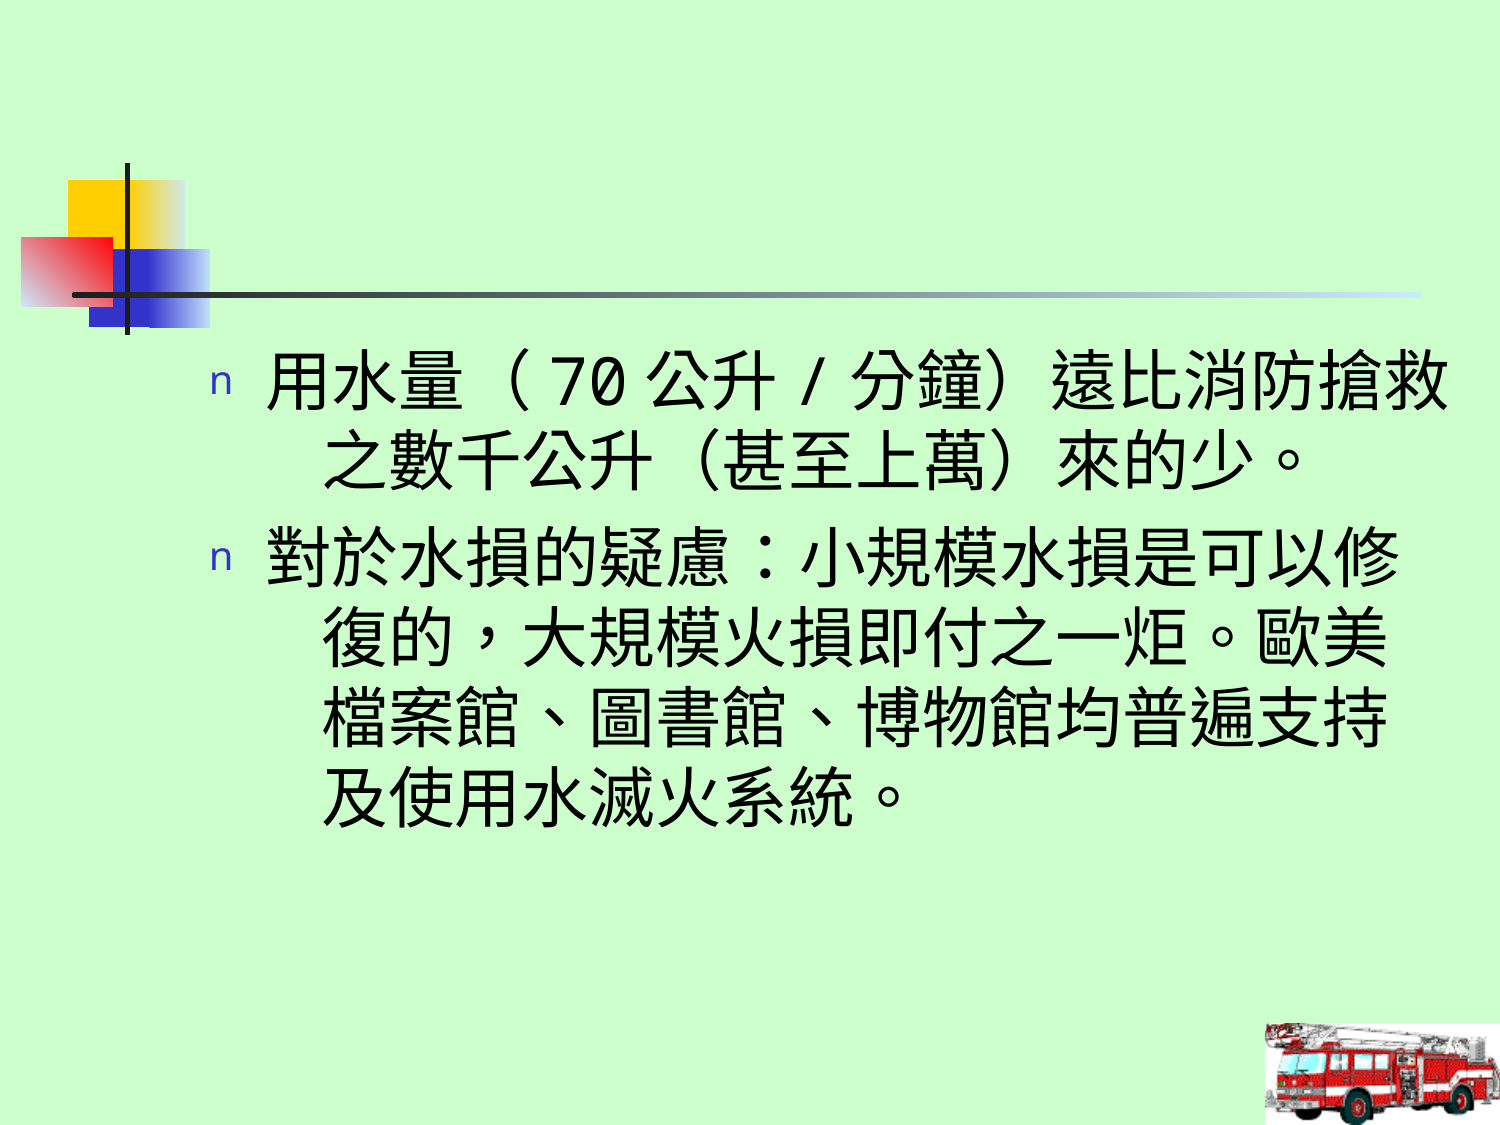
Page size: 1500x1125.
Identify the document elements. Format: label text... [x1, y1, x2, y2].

list 用水量（70公升/分鐘）遠比消防搶救之數千公升（甚至上萬）來的少。 對於水損的疑慮：小規模水損是可以修復的，大規模火損即付之一炬。歐美檔案館、圖書館、博物館均普遍支持及使用水滅火系統。 [193, 331, 1469, 1007]
picture [1265, 1023, 1500, 1125]
